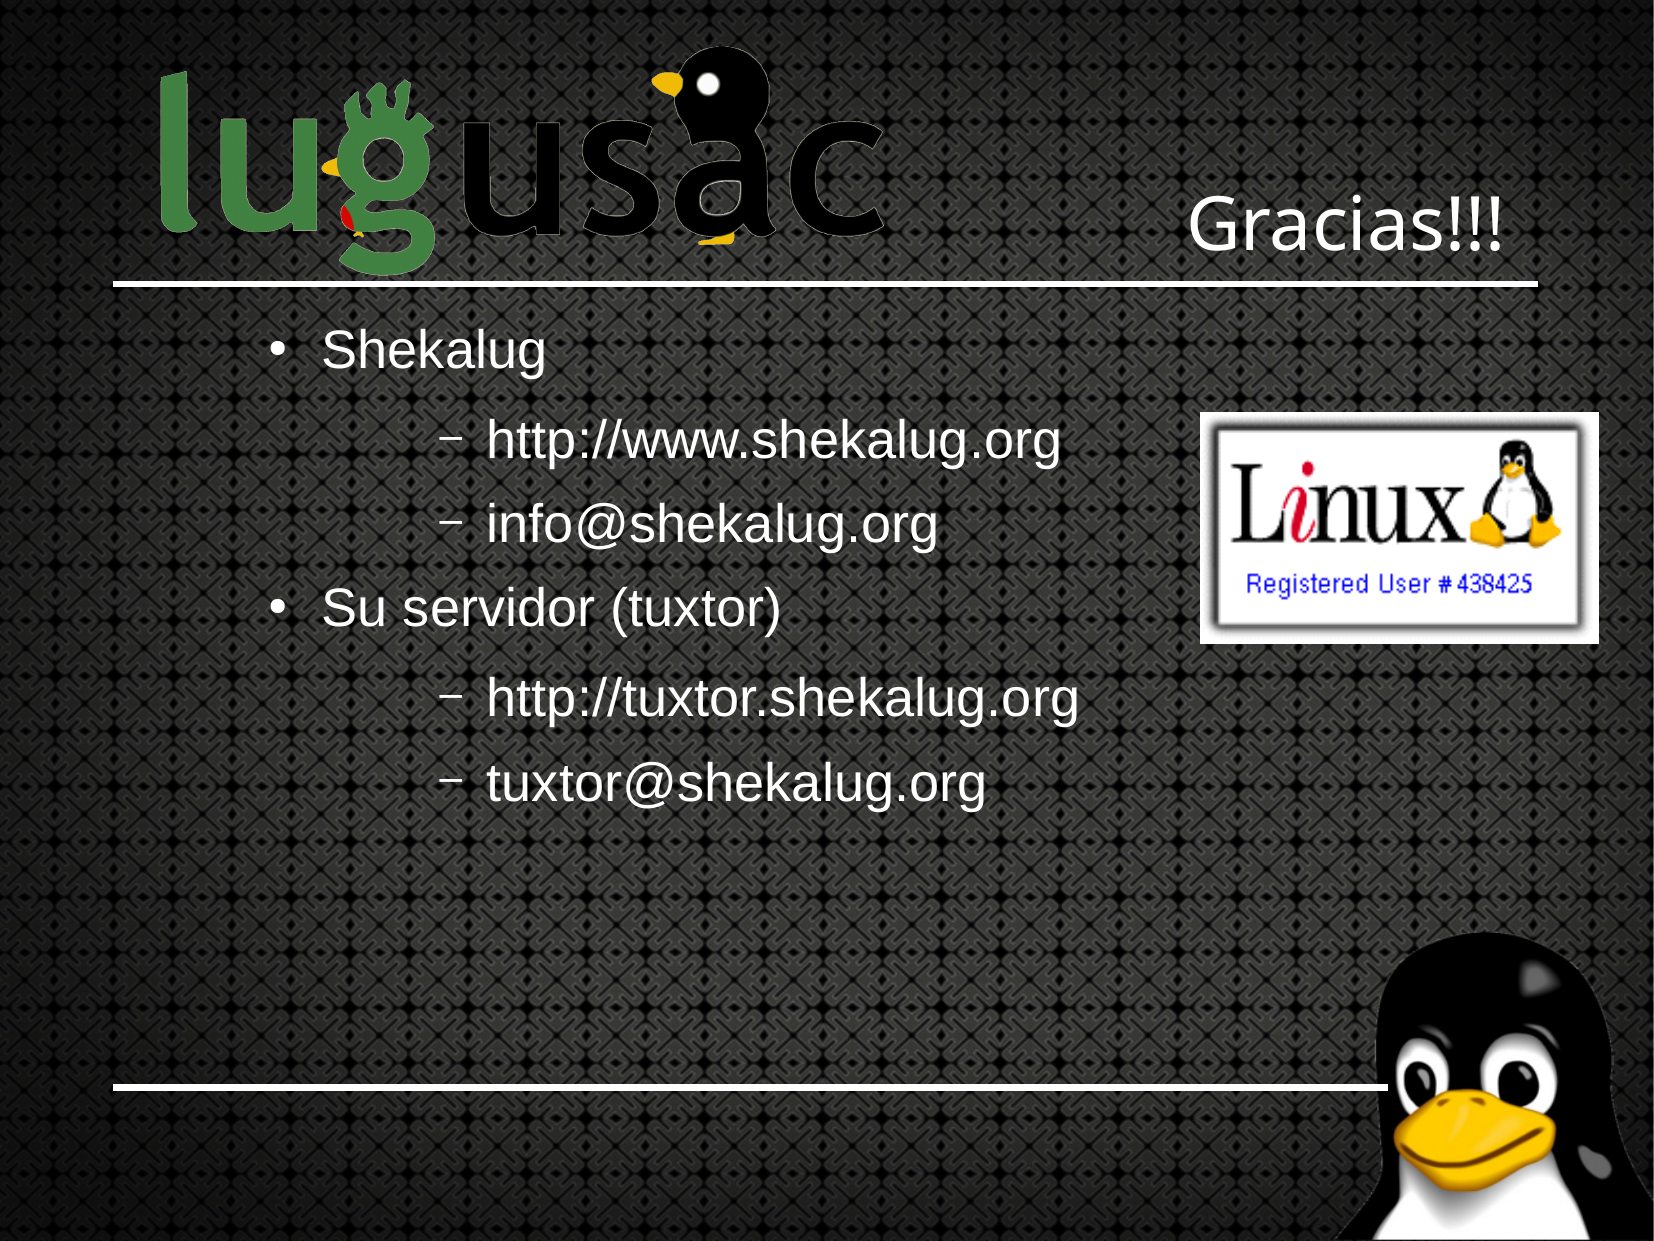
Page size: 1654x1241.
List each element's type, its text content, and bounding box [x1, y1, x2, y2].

picture [0, 0, 1654, 1241]
list Shekalug http://www.shekalug.org info@shekalug.org Su servidor (tuxtor) http://tuxtor.shekalug.org tuxtor@shekalug.org [250, 325, 1477, 1145]
title Gracias!!! [135, 117, 1506, 325]
